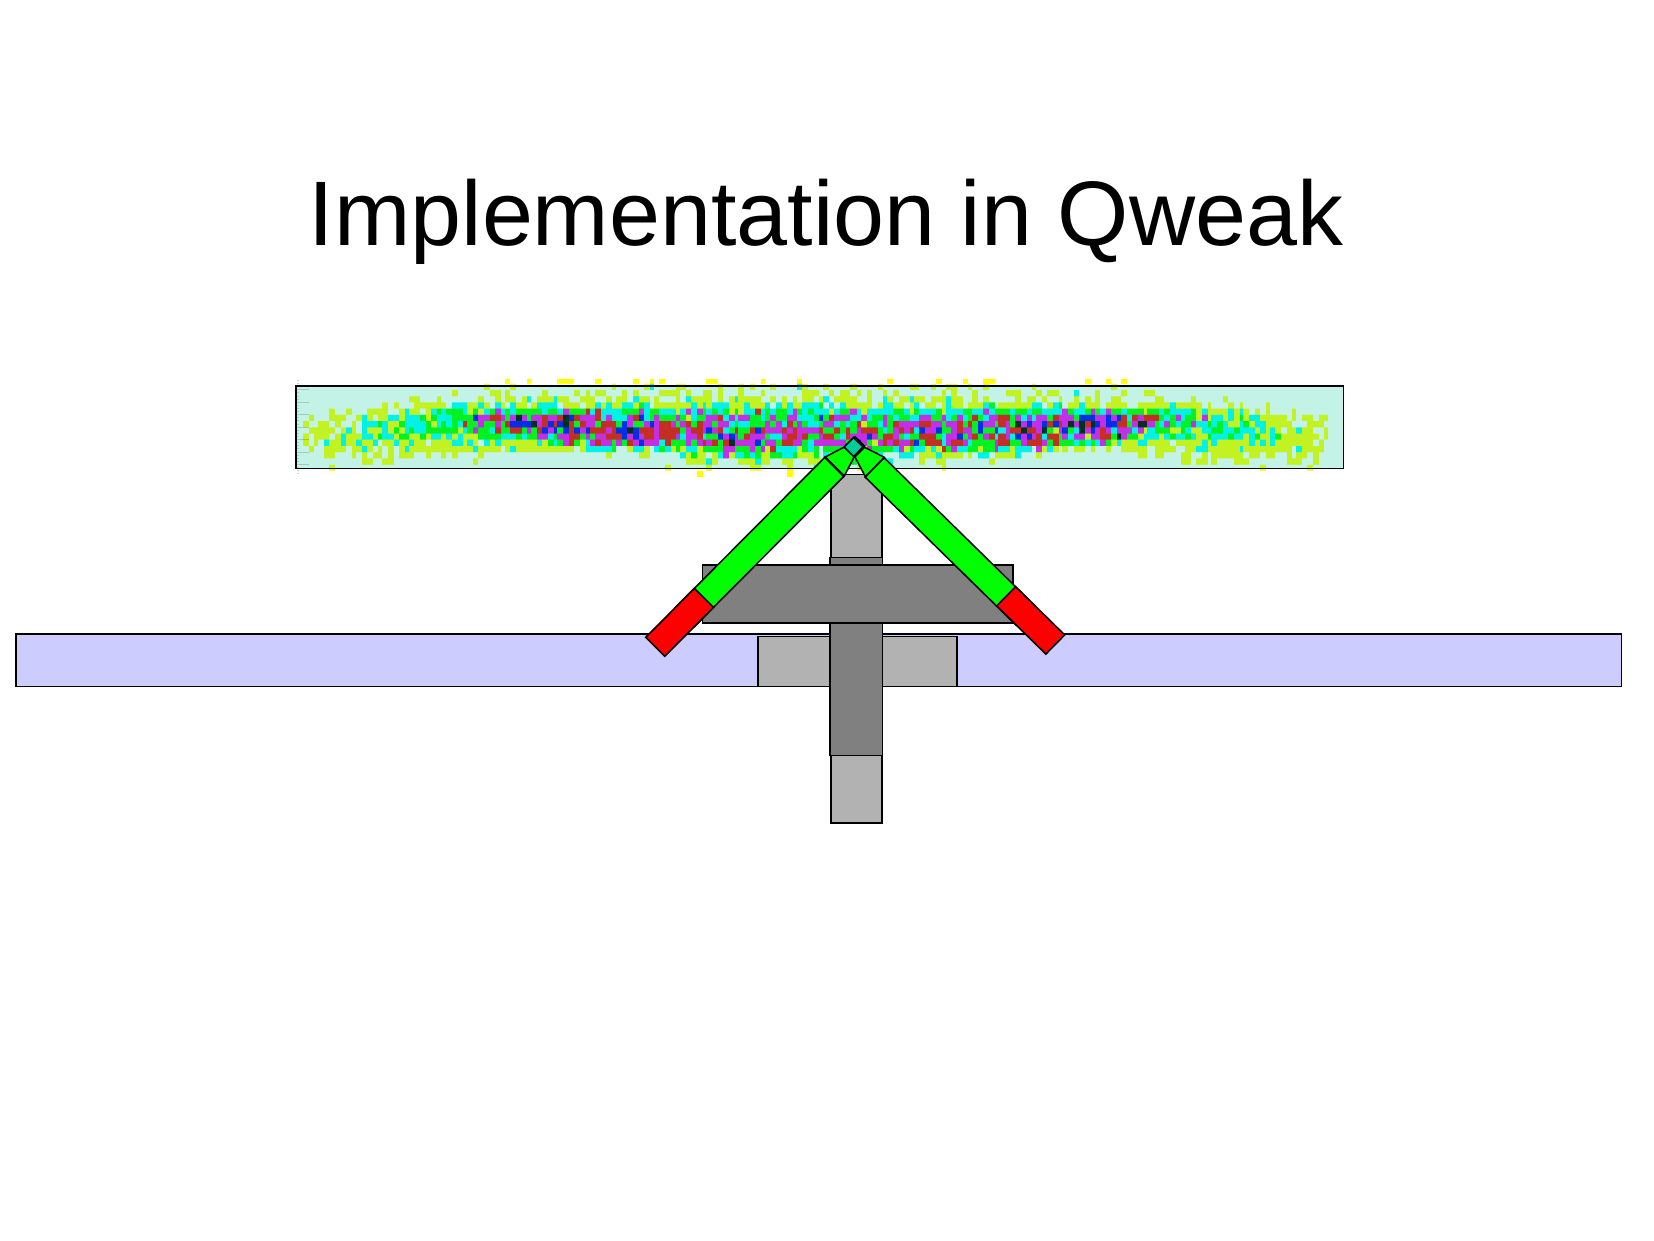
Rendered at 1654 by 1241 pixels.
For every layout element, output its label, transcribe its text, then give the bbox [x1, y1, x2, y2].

text_box Implementation in Qweak [124, 110, 1530, 317]
picture [897, 469, 1344, 477]
text_box [16, 385, 1622, 824]
picture [297, 379, 1344, 385]
picture [297, 469, 812, 477]
picture [846, 469, 863, 474]
